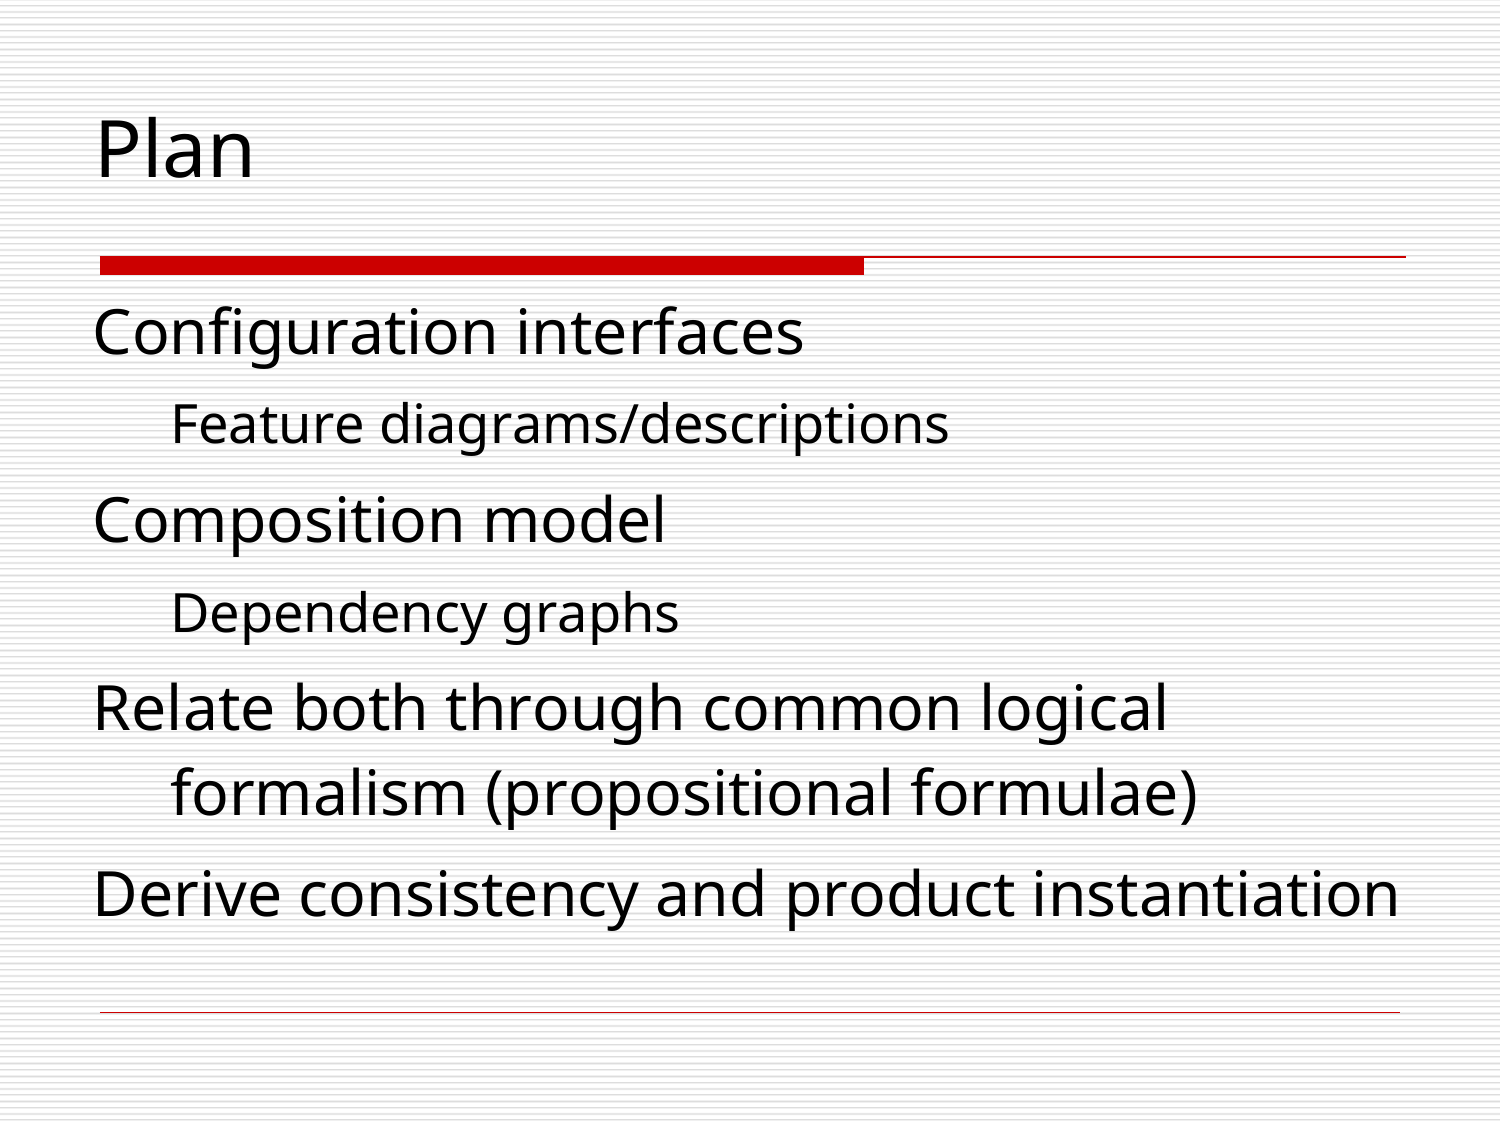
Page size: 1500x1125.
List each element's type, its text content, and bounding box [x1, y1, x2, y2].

title Plan [94, 51, 1407, 243]
picture [0, 0, 1500, 1125]
list Configuration interfaces Feature diagrams/descriptions Composition model Dependency graphs Relate both through common logical formalism (propositional formulae) Derive consistency and product instantiation [92, 287, 1406, 973]
